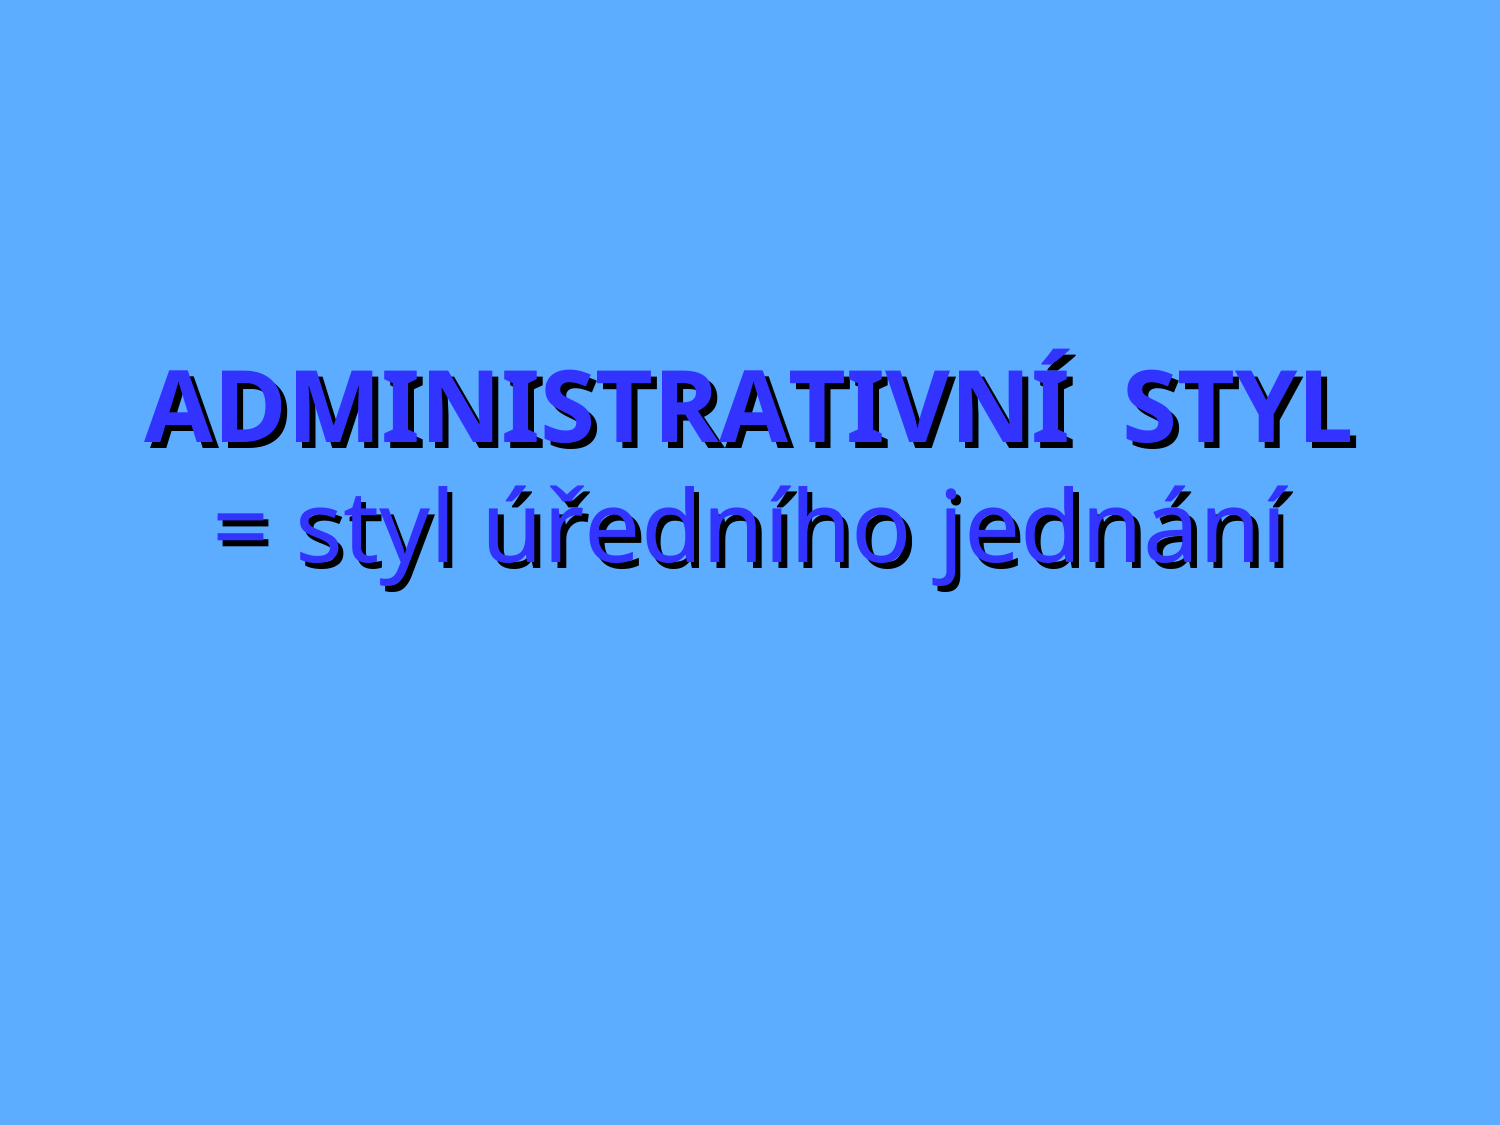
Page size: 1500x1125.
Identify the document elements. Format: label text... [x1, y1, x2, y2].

title ADMINISTRATIVNÍ STYL = styl úředního jednání [75, 257, 1426, 668]
